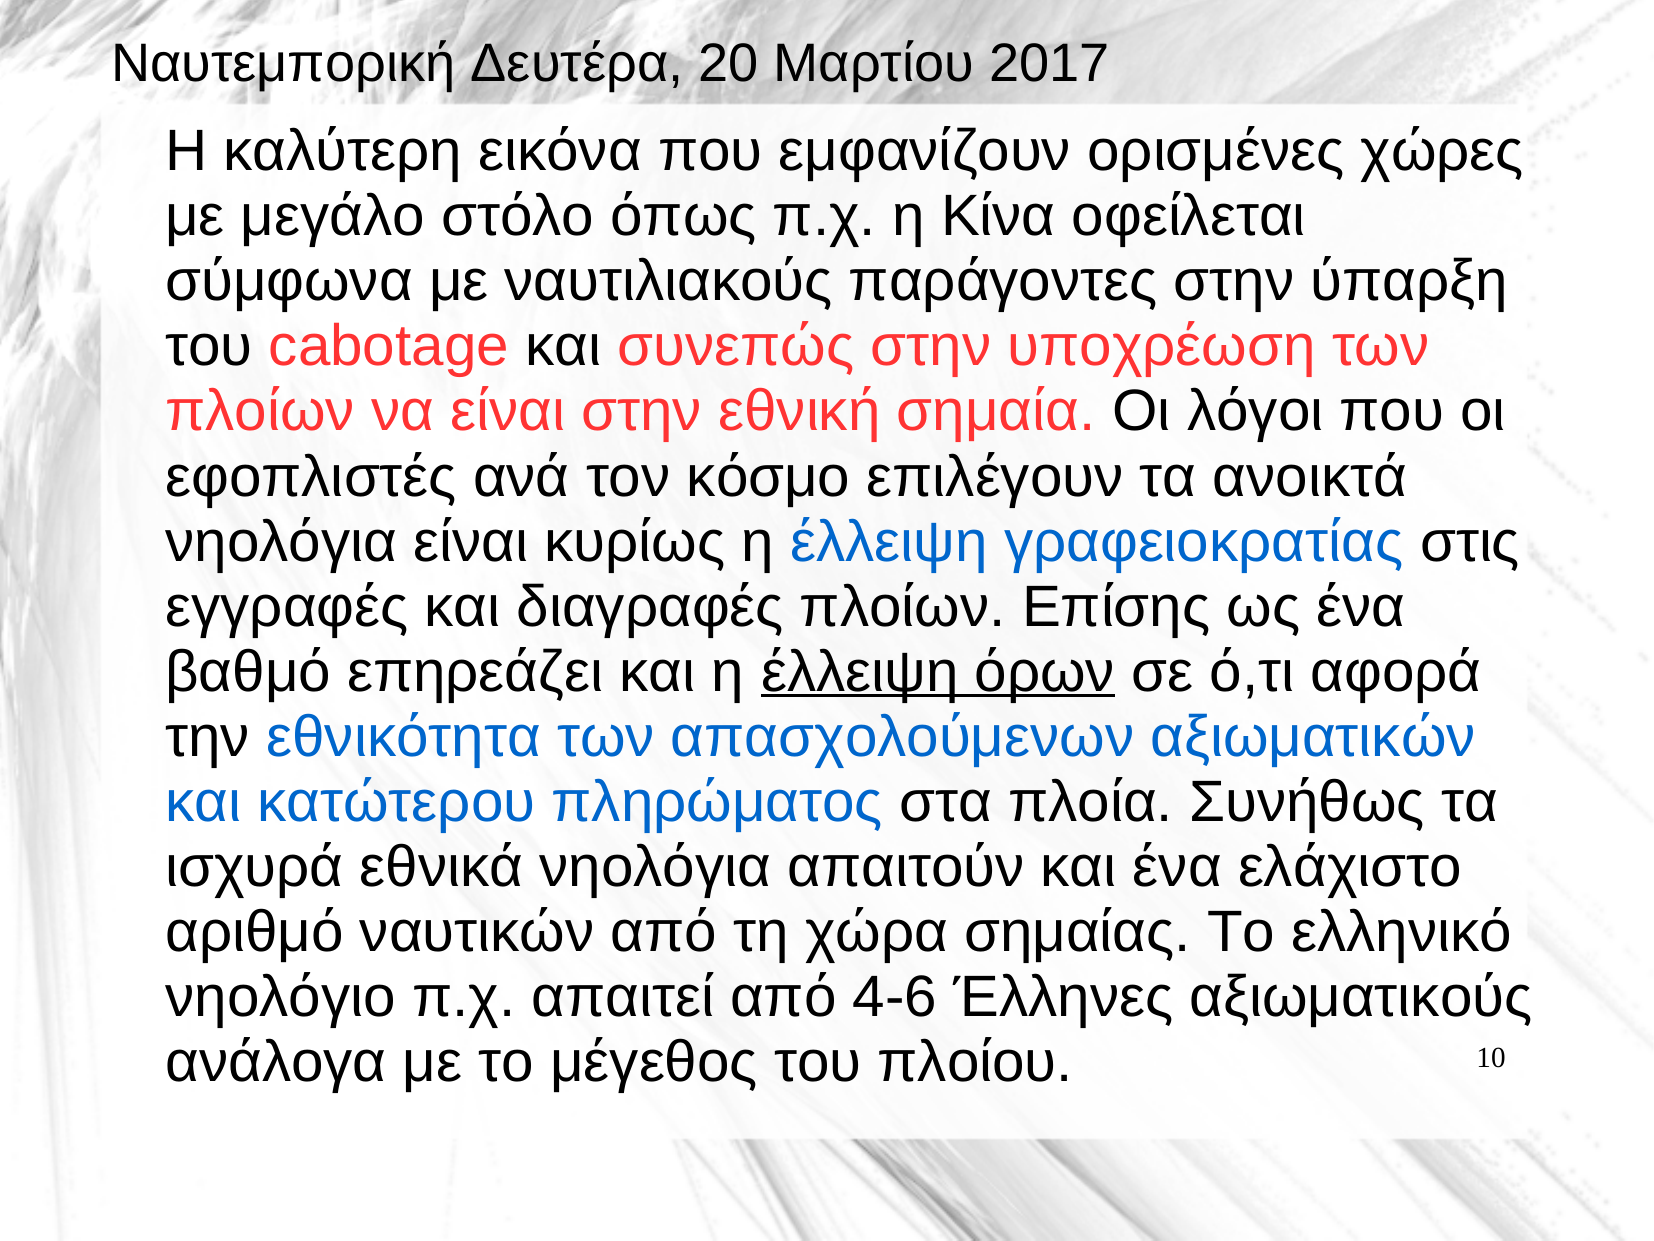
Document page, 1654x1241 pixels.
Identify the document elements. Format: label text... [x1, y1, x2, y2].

title Ναυτεμπορική Δευτέρα, 20 Μαρτίου 2017 [0, 0, 1306, 166]
list Η καλύτερη εικόνα που εμφανίζουν ορισμένες χώρες με μεγάλο στόλο όπως π.χ. η Κίνα οφείλεται σύμφωνα με ναυτιλιακούς παράγοντες στην ύπαρξη του cabotage και συνεπώς στην υποχρέωση των πλοίων να είναι στην εθνική σημαία. Οι λόγοι που οι εφοπλιστές ανά τον κόσμο επιλέγουν τα ανοικτά νηολόγια είναι κυρίως η έλλειψη γραφειοκρατίας στις εγγραφές και διαγραφές πλοίων. Επίσης ως ένα βαθμό επηρεάζει και η έλλειψη όρων σε ό,τι αφορά την εθνικότητα των απασχολούμενων αξιωματικών και κατώτερου πληρώματος στα πλοία. Συνήθως τα ισχυρά εθνικά νηολόγια απαιτούν και ένα ελάχιστο αριθμό ναυτικών από τη χώρα σημαίας. Το ελληνικό νηολόγιο π.χ. απαιτεί από 4-6 Έλληνες αξιωματικούς ανάλογα με το μέγεθος του πλοίου. [94, 118, 1548, 1090]
picture [0, 0, 1654, 1241]
